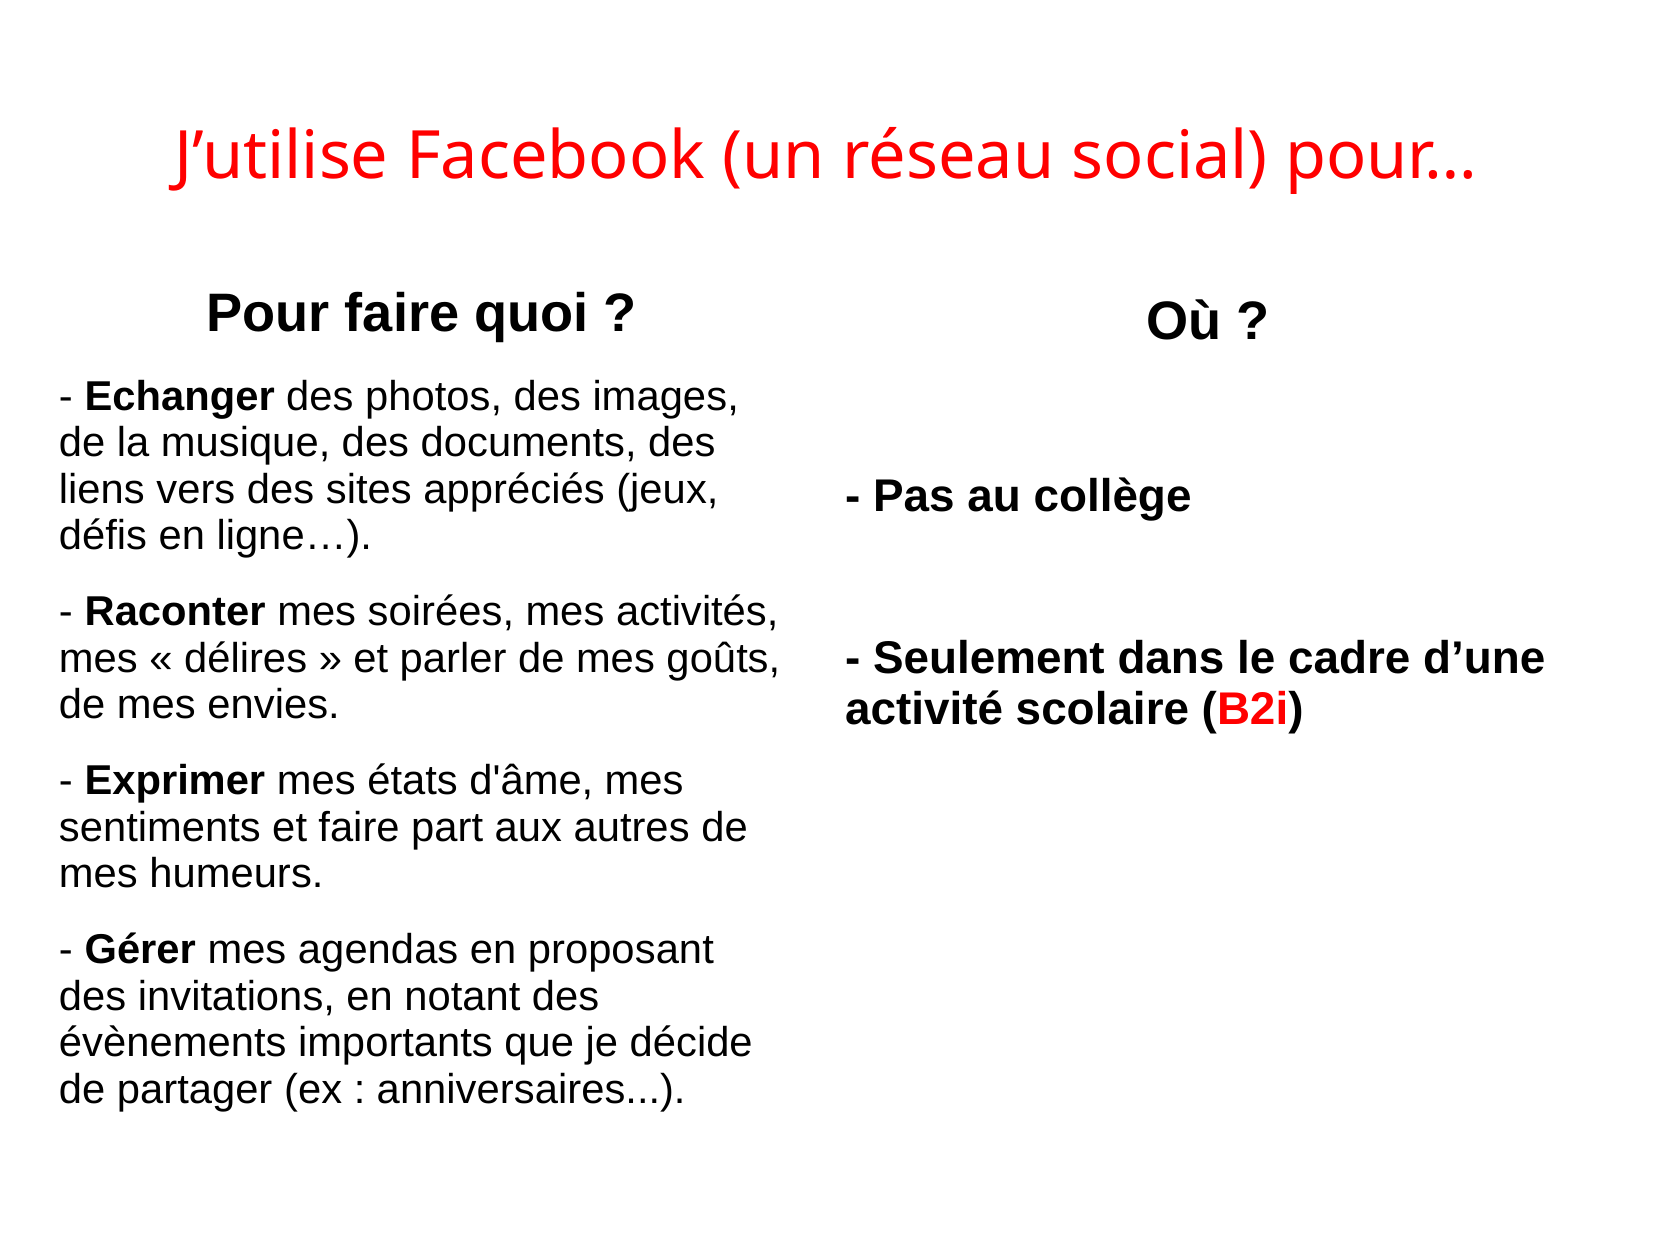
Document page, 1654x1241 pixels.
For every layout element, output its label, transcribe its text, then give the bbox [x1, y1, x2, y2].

list Où ? - Pas au collège - Seulement dans le cadre d’une activité scolaire (B2i) [845, 290, 1572, 1094]
list Pour faire quoi ? - Echanger des photos, des images, de la musique, des documents, des liens vers des sites appréciés (jeux, défis en ligne…). - Raconter mes soirées, mes activités, mes « délires » et parler de mes goûts, de mes envies. - Exprimer mes états d'âme, mes sentiments et faire part aux autres de mes humeurs. - Gérer mes agendas en proposant des invitations, en notant des évènements importants que je décide de partager (ex : anniversaires...). [59, 206, 786, 1122]
title J’utilise Facebook (un réseau social) pour… [82, 56, 1571, 250]
